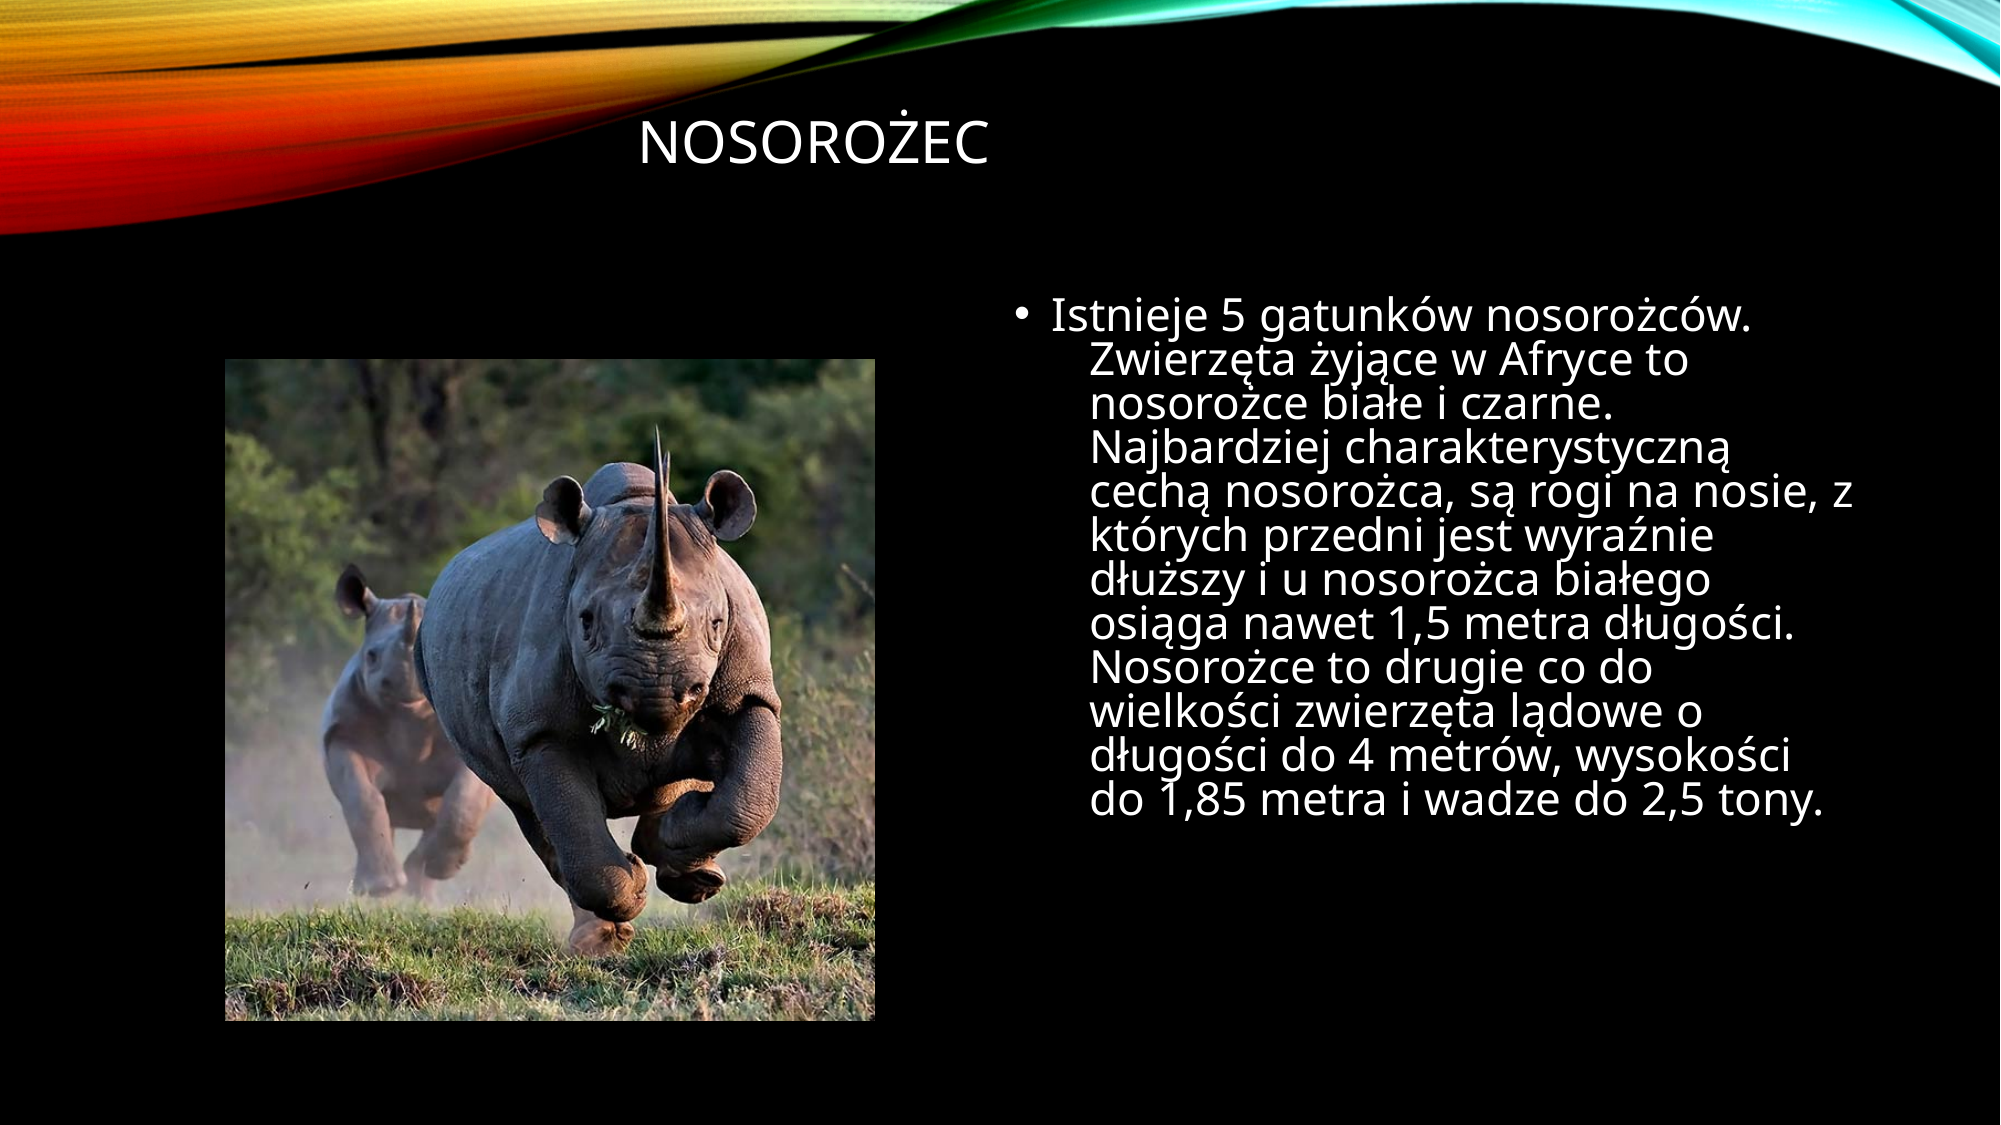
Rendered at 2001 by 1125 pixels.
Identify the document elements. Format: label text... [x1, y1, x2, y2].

picture [225, 359, 875, 1021]
list Istnieje 5 gatunków nosorożców. Zwierzęta żyjące w Afryce to nosorożce białe i czarne. Najbardziej charakterystyczną cechą nosorożca, są rogi na nosie, z których przedni jest wyraźnie dłuższy i u nosorożca białego osiąga nawet 1,5 metra długości. Nosorożce to drugie co do wielkości zwierzęta lądowe o długości do 4 metrów, wysokości do 1,85 metra i wadze do 2,5 tony. [999, 289, 1875, 950]
title Nosorożec [622, 104, 2000, 318]
